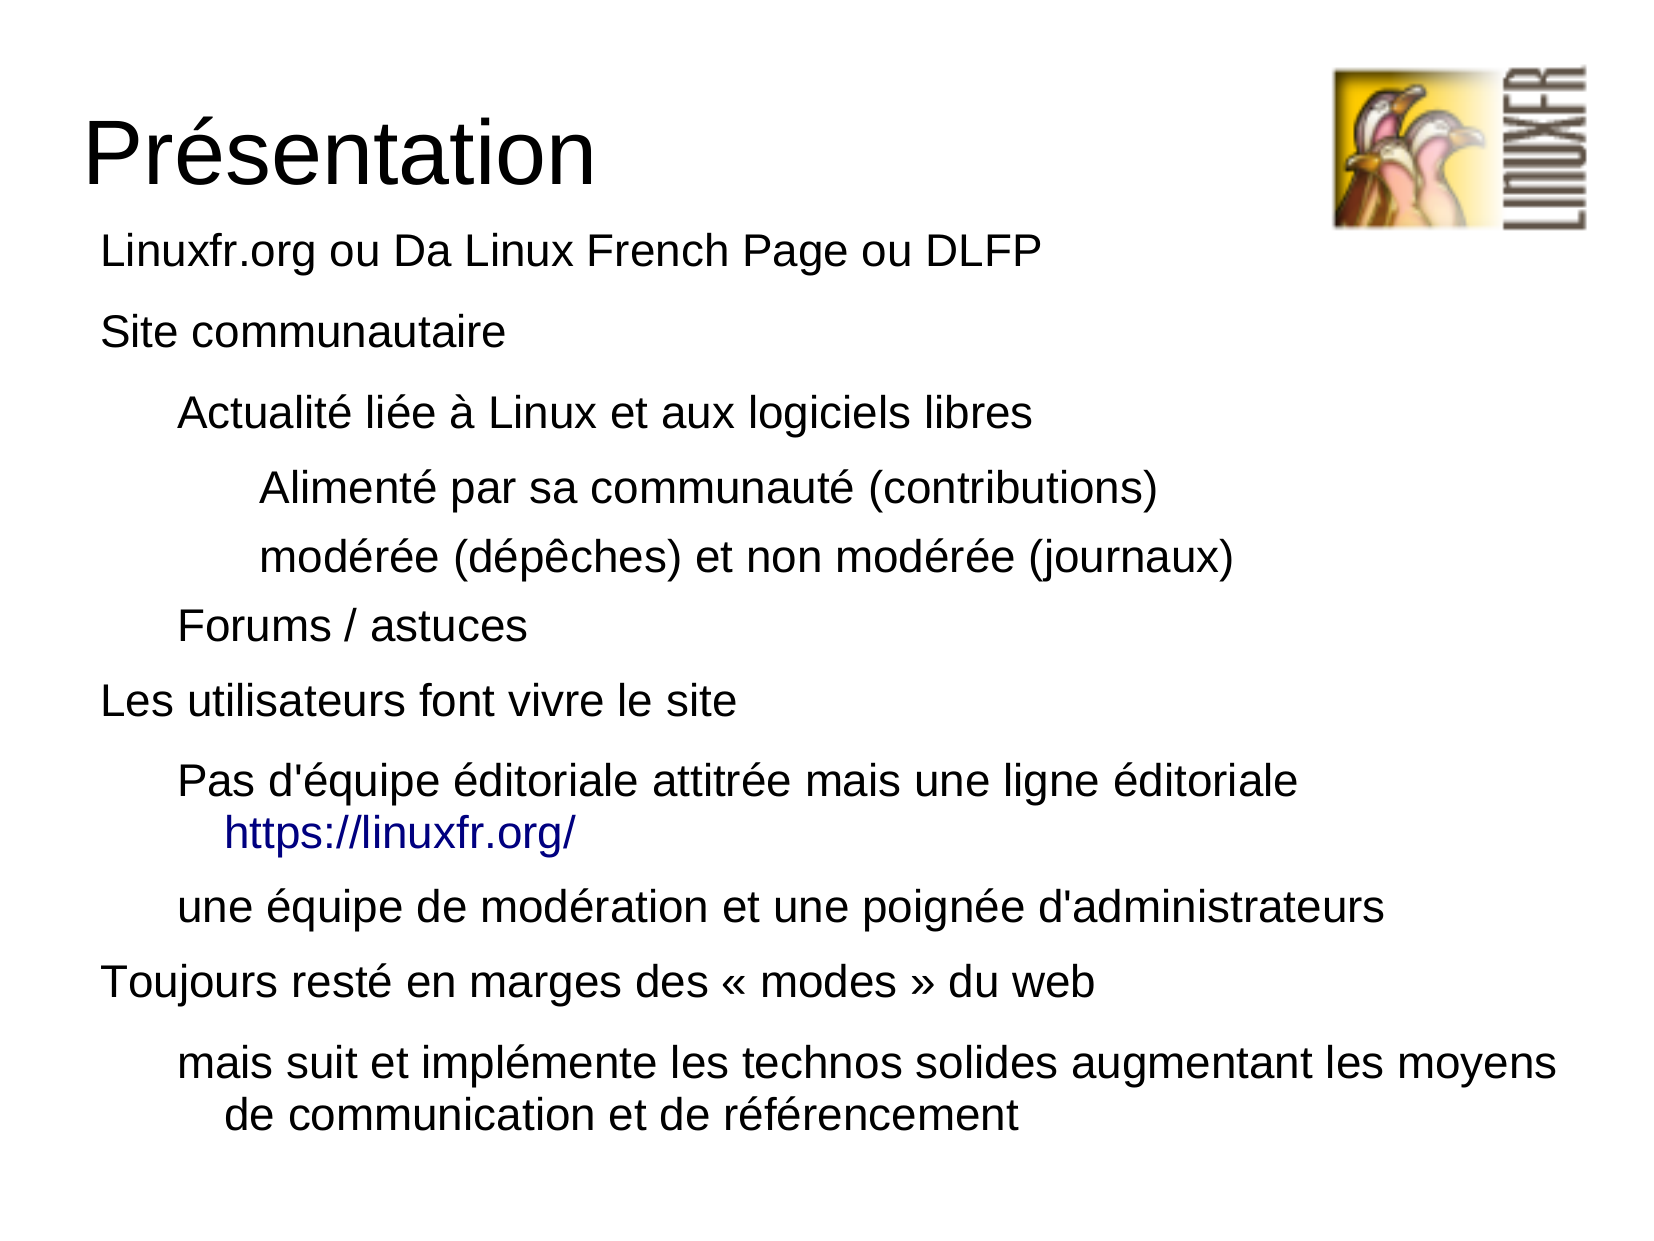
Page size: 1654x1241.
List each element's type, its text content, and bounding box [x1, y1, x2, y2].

picture [1328, 63, 1595, 237]
list Linuxfr.org ou Da Linux French Page ou DLFP Site communautaire Actualité liée à Linux et aux logiciels libres Alimenté par sa communauté (contributions) modérée (dépêches) et non modérée (journaux) Forums / astuces Les utilisateurs font vivre le site Pas d'équipe éditoriale attitrée mais une ligne éditoriale https://linuxfr.org/ une équipe de modération et une poignée d'administrateurs Toujours resté en marges des « modes » du web mais suit et implémente les technos solides augmentant les moyens de communication et de référencement [82, 225, 1571, 1220]
title Présentation [82, 49, 1211, 225]
